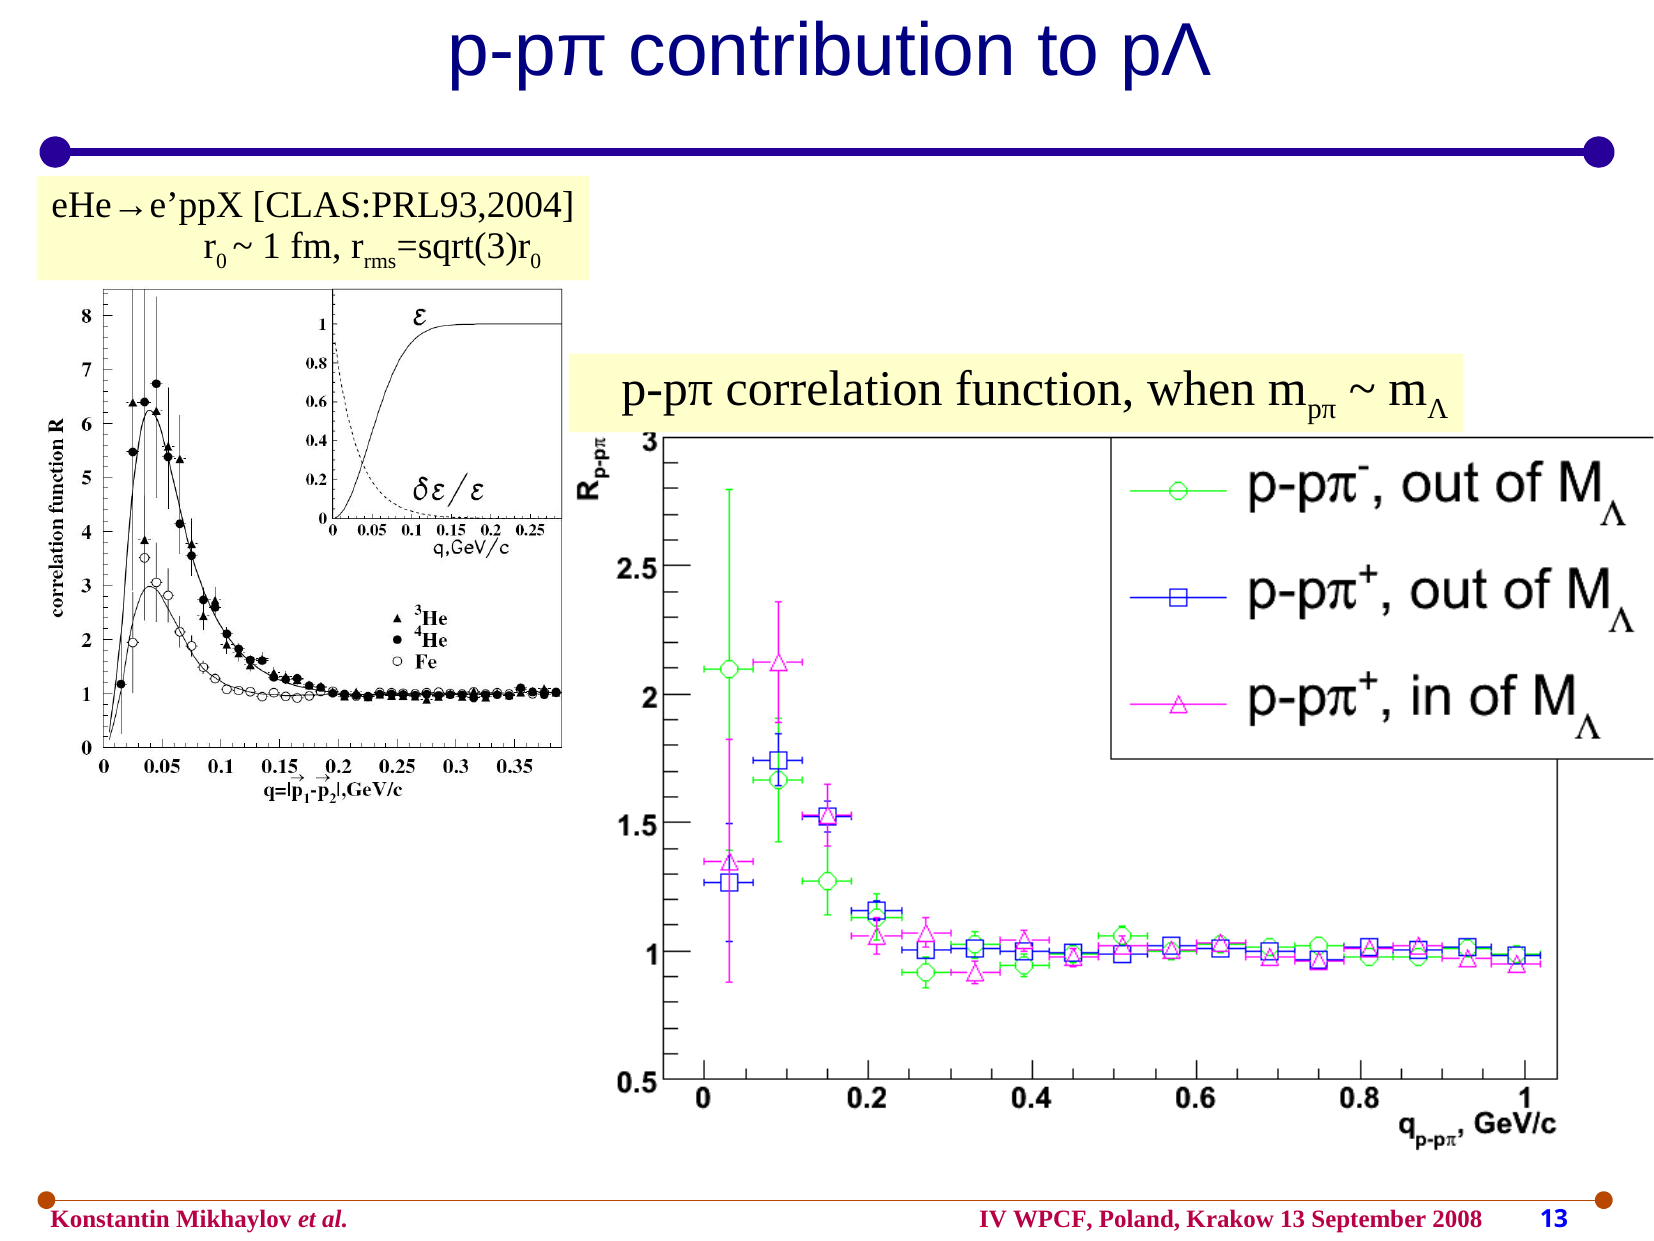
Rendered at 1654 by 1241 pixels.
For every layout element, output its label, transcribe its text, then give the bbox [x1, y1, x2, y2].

text_box Konstantin Mikhaylov et al. IV WPCF, Poland, Krakow 13 September 2008 <number> [35, 1195, 1597, 1241]
text_box p-pπ correlation function, when mpπ ~ mΛ [568, 353, 1464, 433]
text_box p-pπ contribution to pΛ [432, 0, 1228, 100]
text_box eHe→e’ppX [CLAS:PRL93,2004] r0 ~ 1 fm, rrms=sqrt(3)r0 [36, 175, 590, 281]
picture [26, 281, 1654, 1160]
